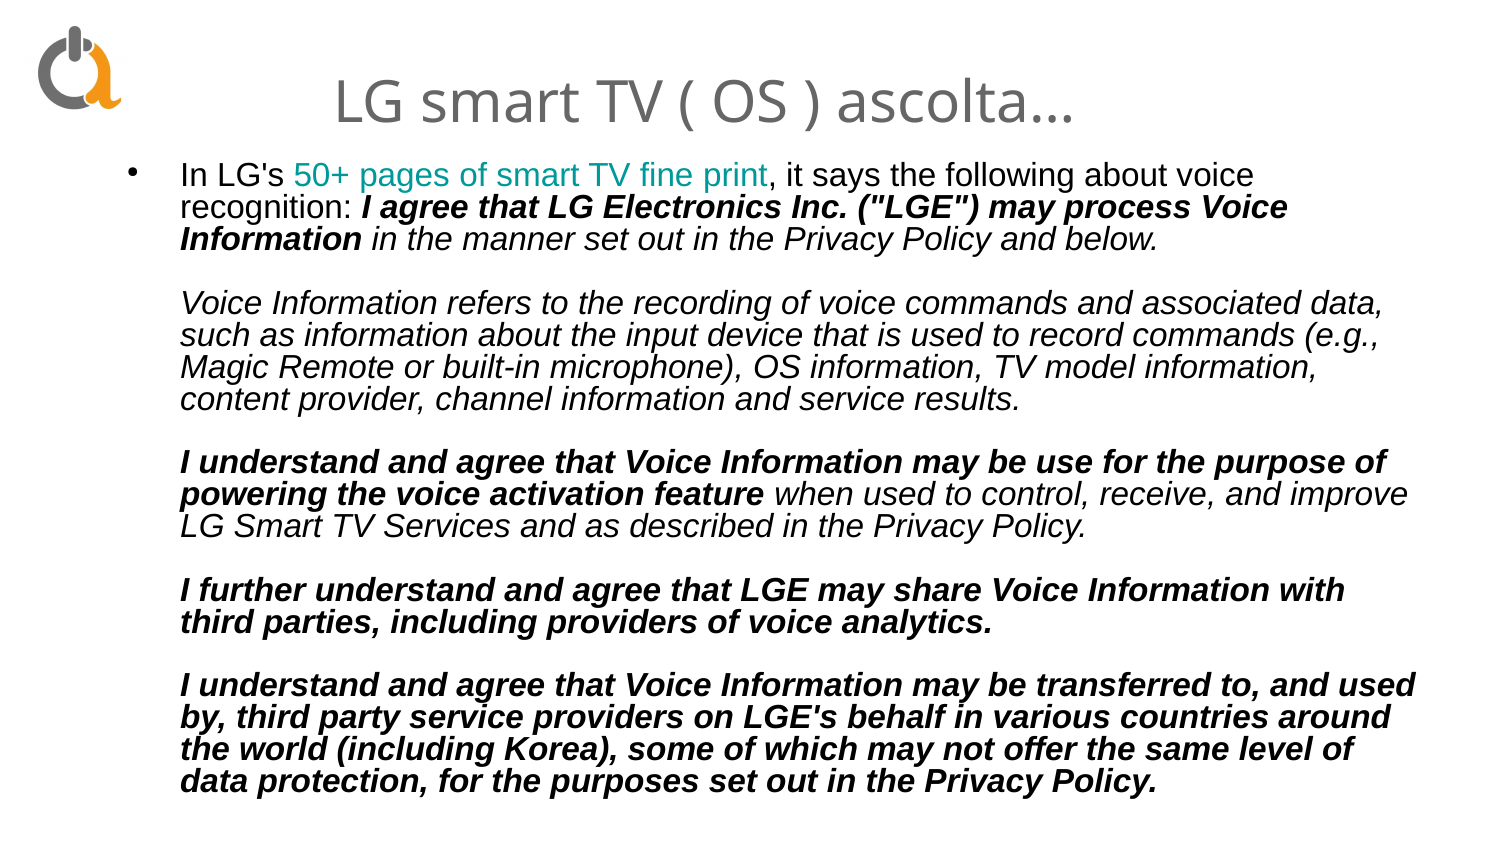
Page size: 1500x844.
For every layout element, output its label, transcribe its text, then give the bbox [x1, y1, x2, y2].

title LG smart TV ( OS ) ascolta… [318, 33, 1426, 153]
list In LG's 50+ pages of smart TV fine print, it says the following about voice recognition: I agree that LG Electronics Inc. ("LGE") may process Voice Information in the manner set out in the Privacy Policy and below. Voice Information refers to the recording of voice commands and associated data, such as information about the input device that is used to record commands (e.g., Magic Remote or built-in microphone), OS information, TV model information, content provider, channel information and service results. I understand and agree that Voice Information may be use for the purpose of powering the voice activation feature when used to control, receive, and improve LG Smart TV Services and as described in the Privacy Policy. I further understand and agree that LGE may share Voice Information with third parties, including providers of voice analytics. I understand and agree that Voice Information may be transferred to, and used by, third party service providers on LGE's behalf in various countries around the world (including Korea), some of which may not offer the same level of data protection, for the purposes set out in the Privacy Policy. [94, 153, 1445, 711]
picture [23, 23, 128, 115]
